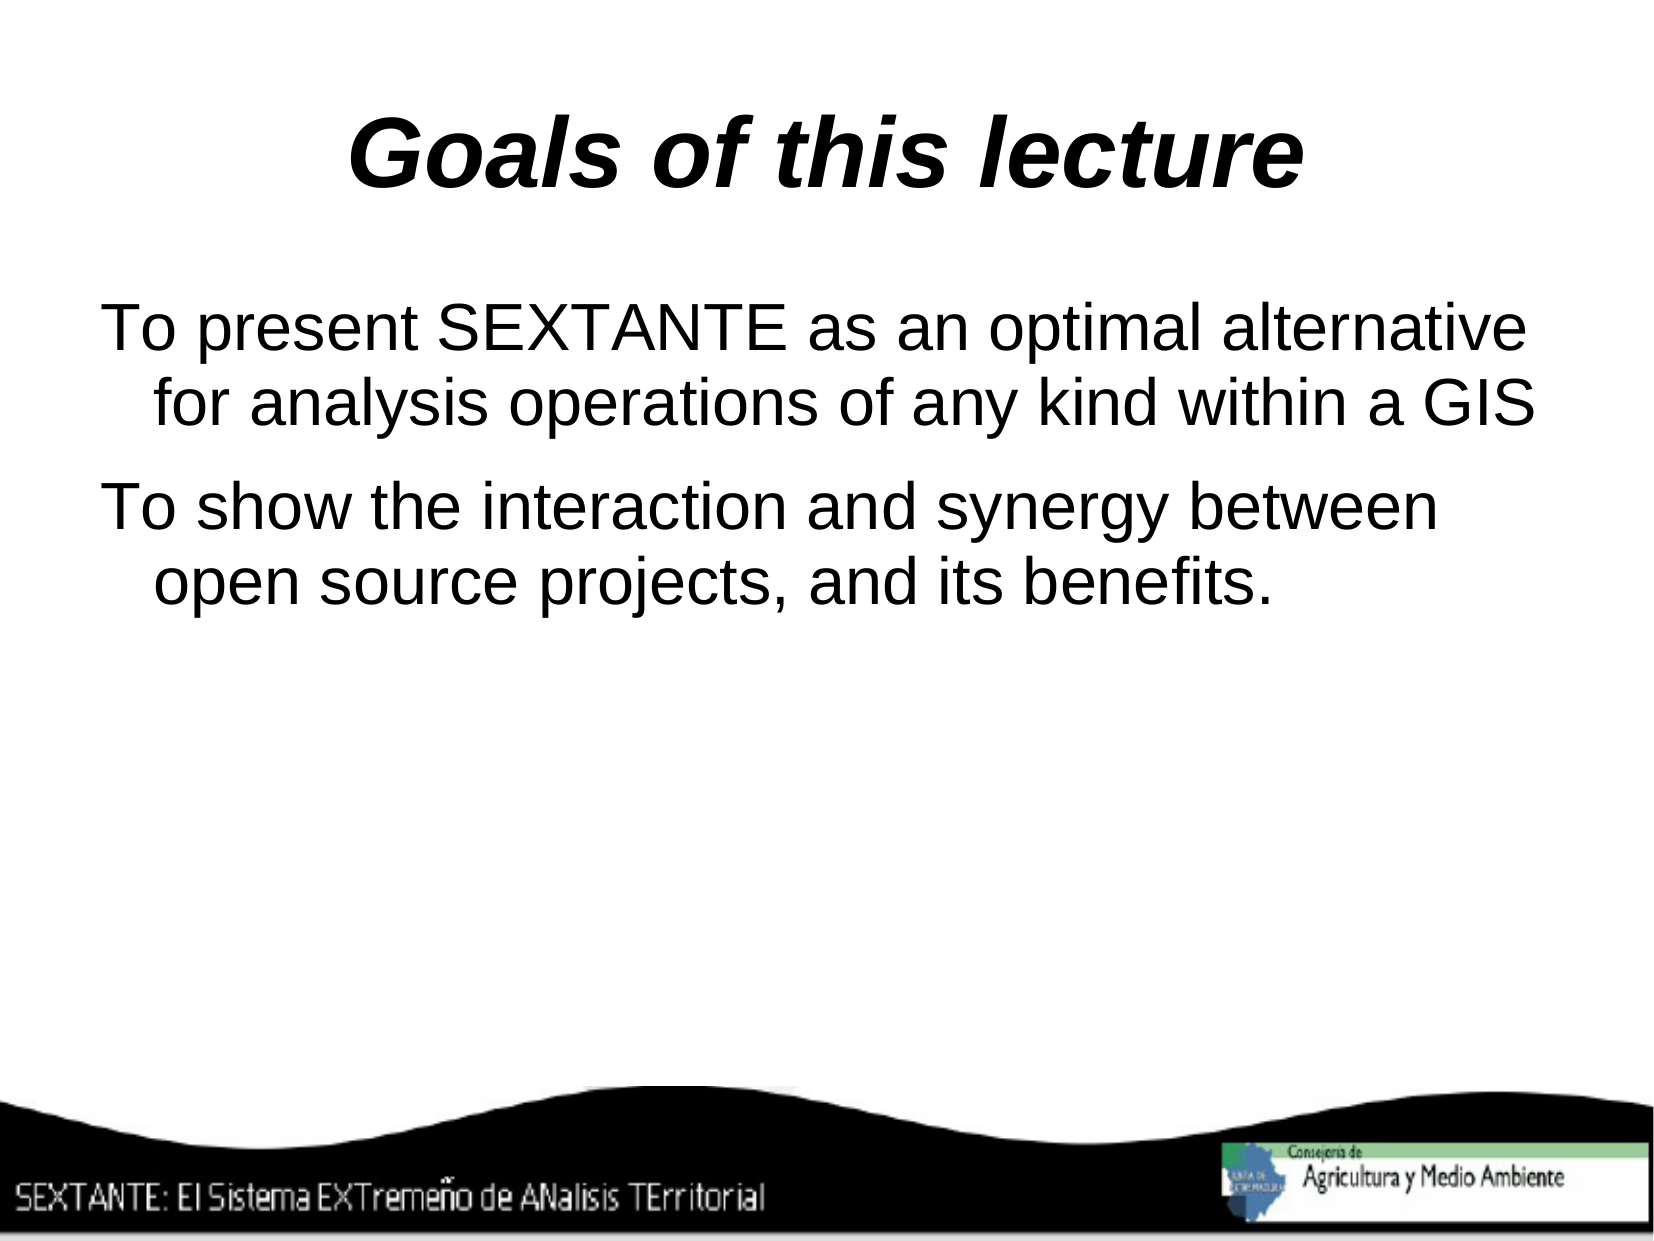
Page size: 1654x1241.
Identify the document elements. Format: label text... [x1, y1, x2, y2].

title Goals of this lecture [82, 49, 1571, 257]
list To present SEXTANTE as an optimal alternative for analysis operations of any kind within a GIS To show the interaction and synergy between open source projects, and its benefits. [82, 290, 1571, 1094]
picture [0, 1086, 1654, 1241]
